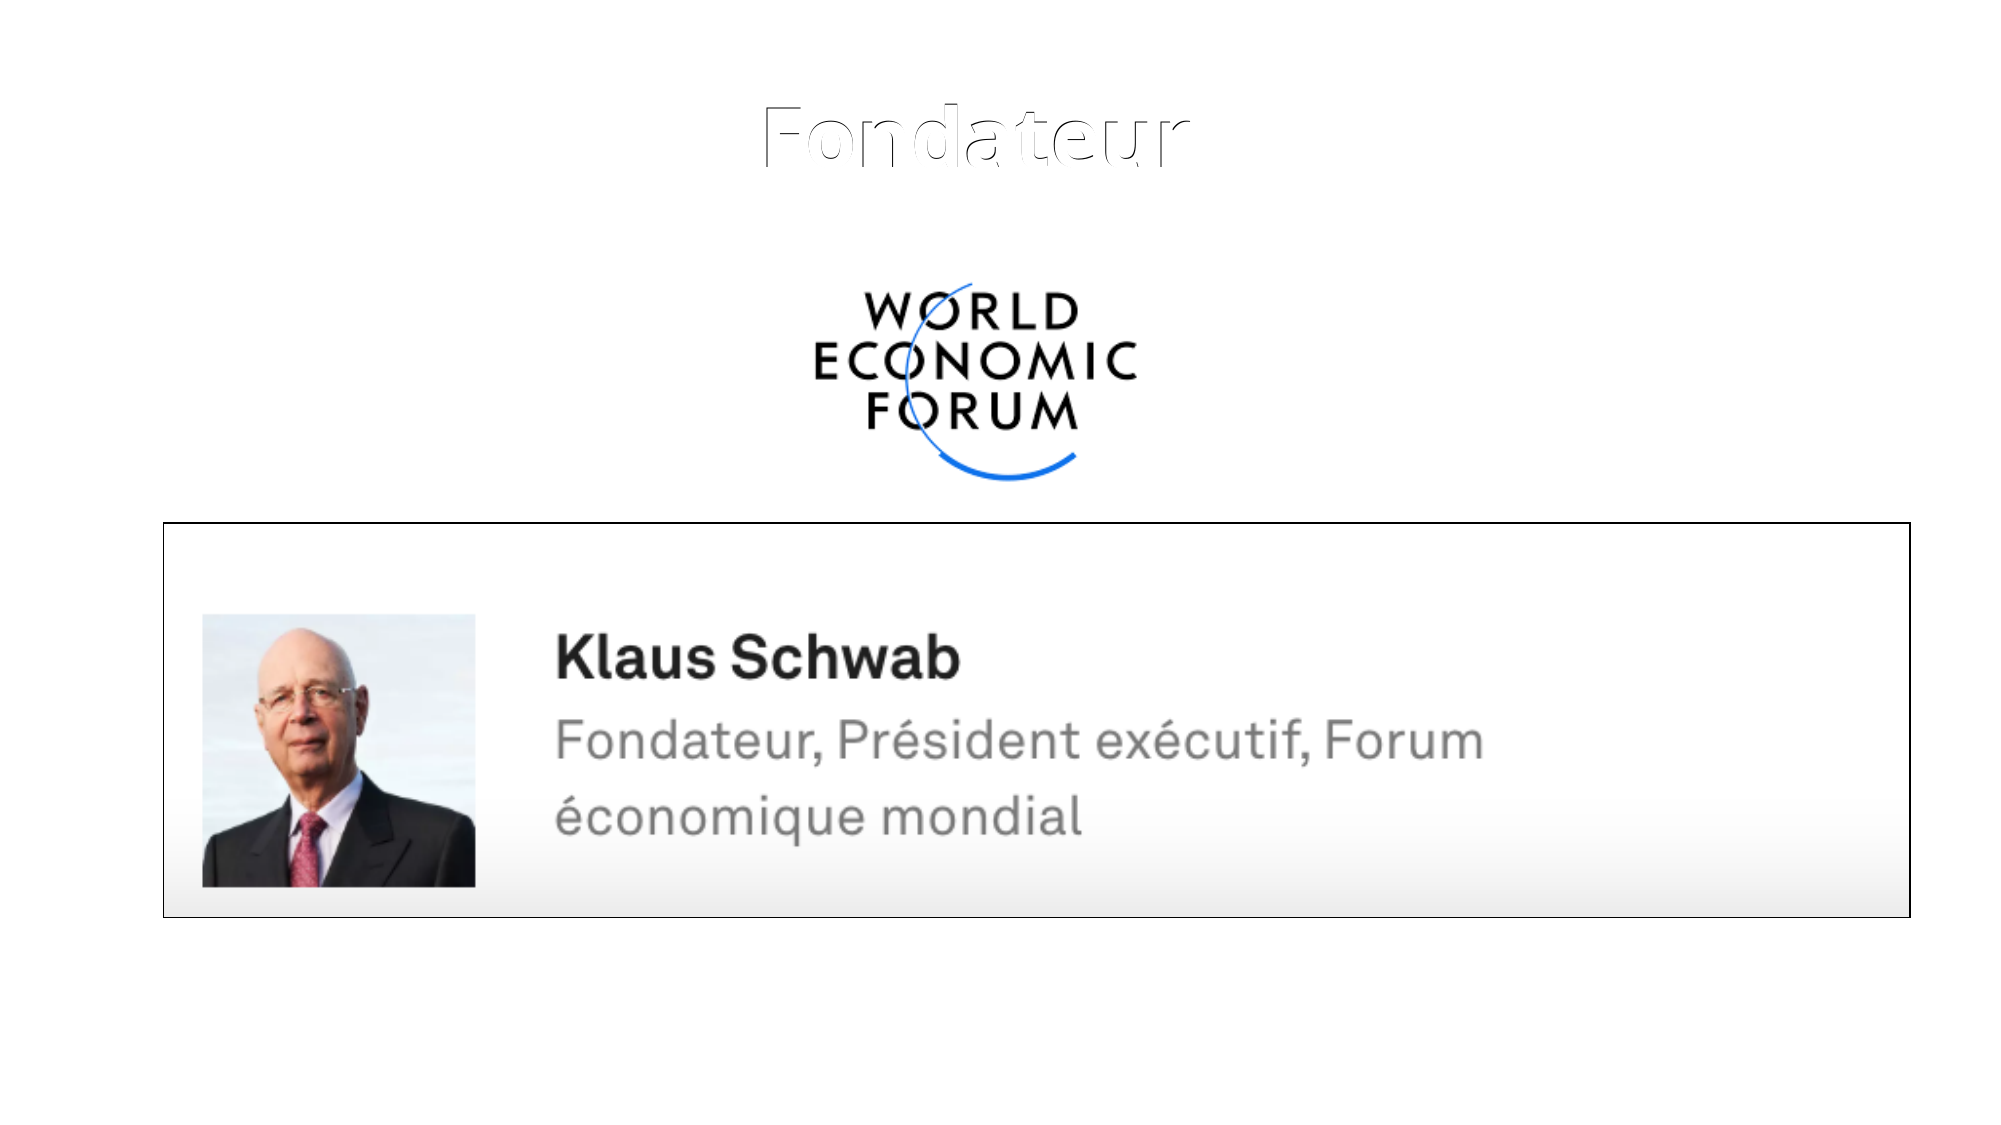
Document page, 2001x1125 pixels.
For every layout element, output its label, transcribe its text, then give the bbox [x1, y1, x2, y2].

text_box Fondateur [623, 77, 1330, 194]
picture [797, 233, 1156, 509]
picture [164, 523, 1910, 917]
